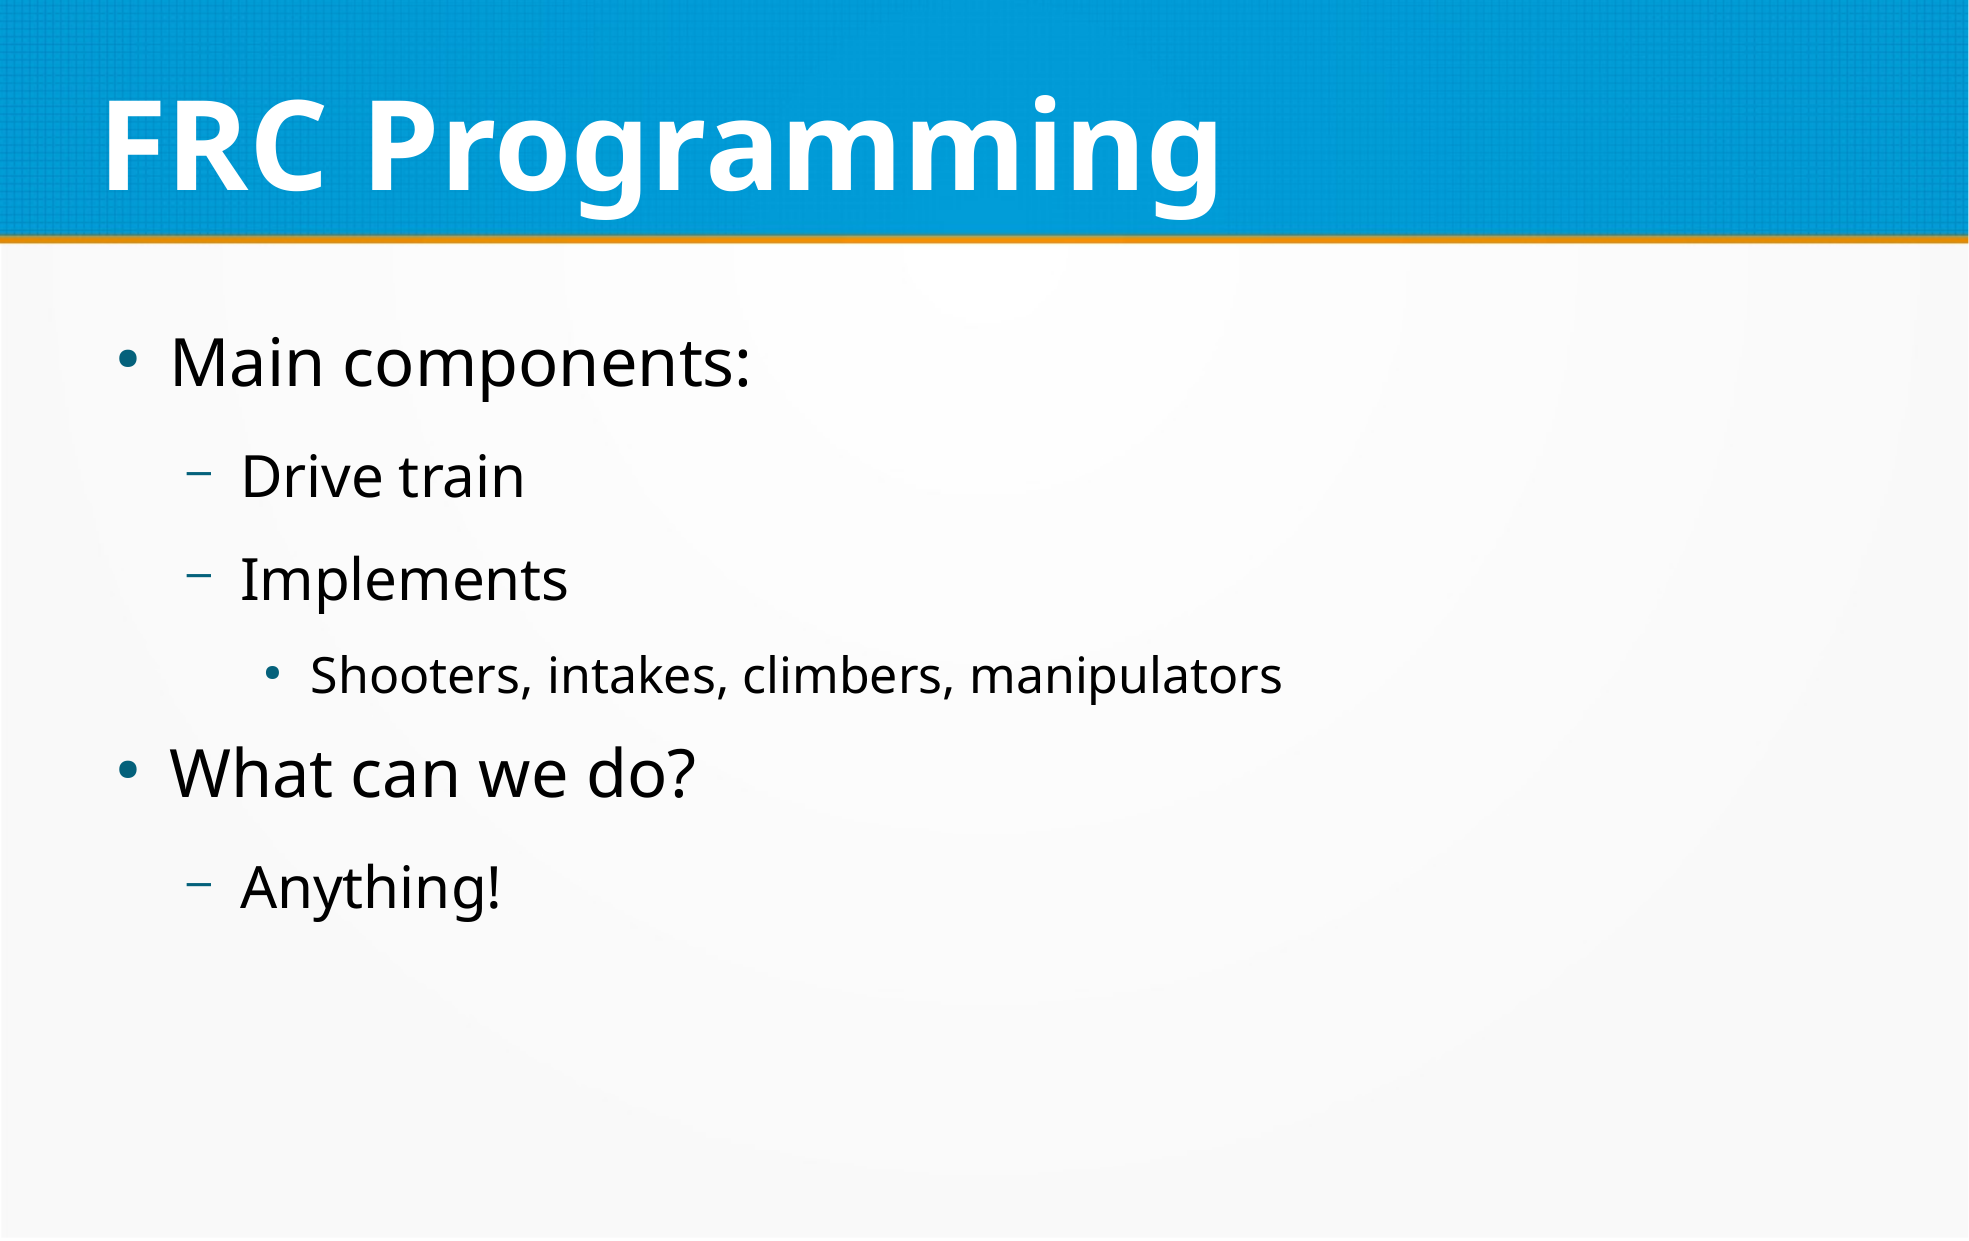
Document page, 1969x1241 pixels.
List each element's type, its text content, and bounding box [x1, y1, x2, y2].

list Main components: Drive train Implements Shooters, intakes, climbers, manipulators What can we do? Anything! [98, 315, 1861, 1081]
picture [0, 233, 1969, 1241]
title FRC Programming [98, 19, 1870, 227]
